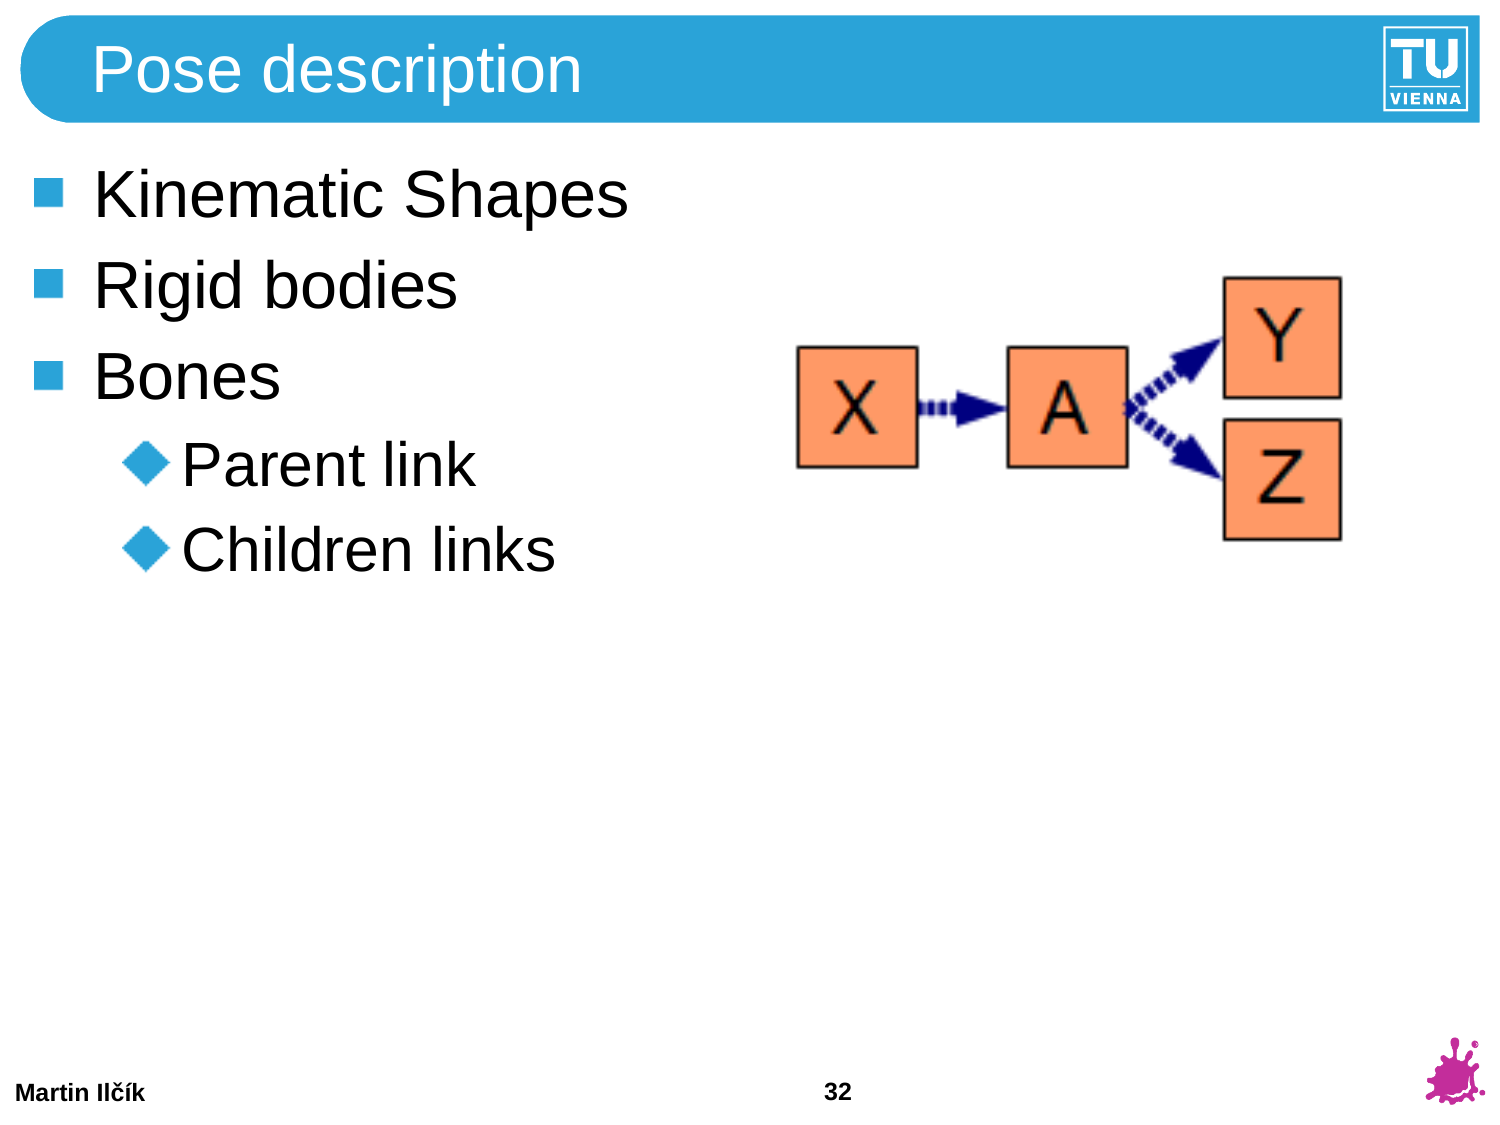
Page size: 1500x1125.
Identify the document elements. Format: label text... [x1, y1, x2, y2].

title Pose description [76, 7, 1350, 132]
picture [785, 265, 1365, 562]
text_box 43 [749, 1067, 927, 1117]
list Kinematic Shapes Rigid bodies Bones Parent link Children links [19, 148, 1481, 1047]
text_box Martin Ilčík [0, 1068, 617, 1117]
